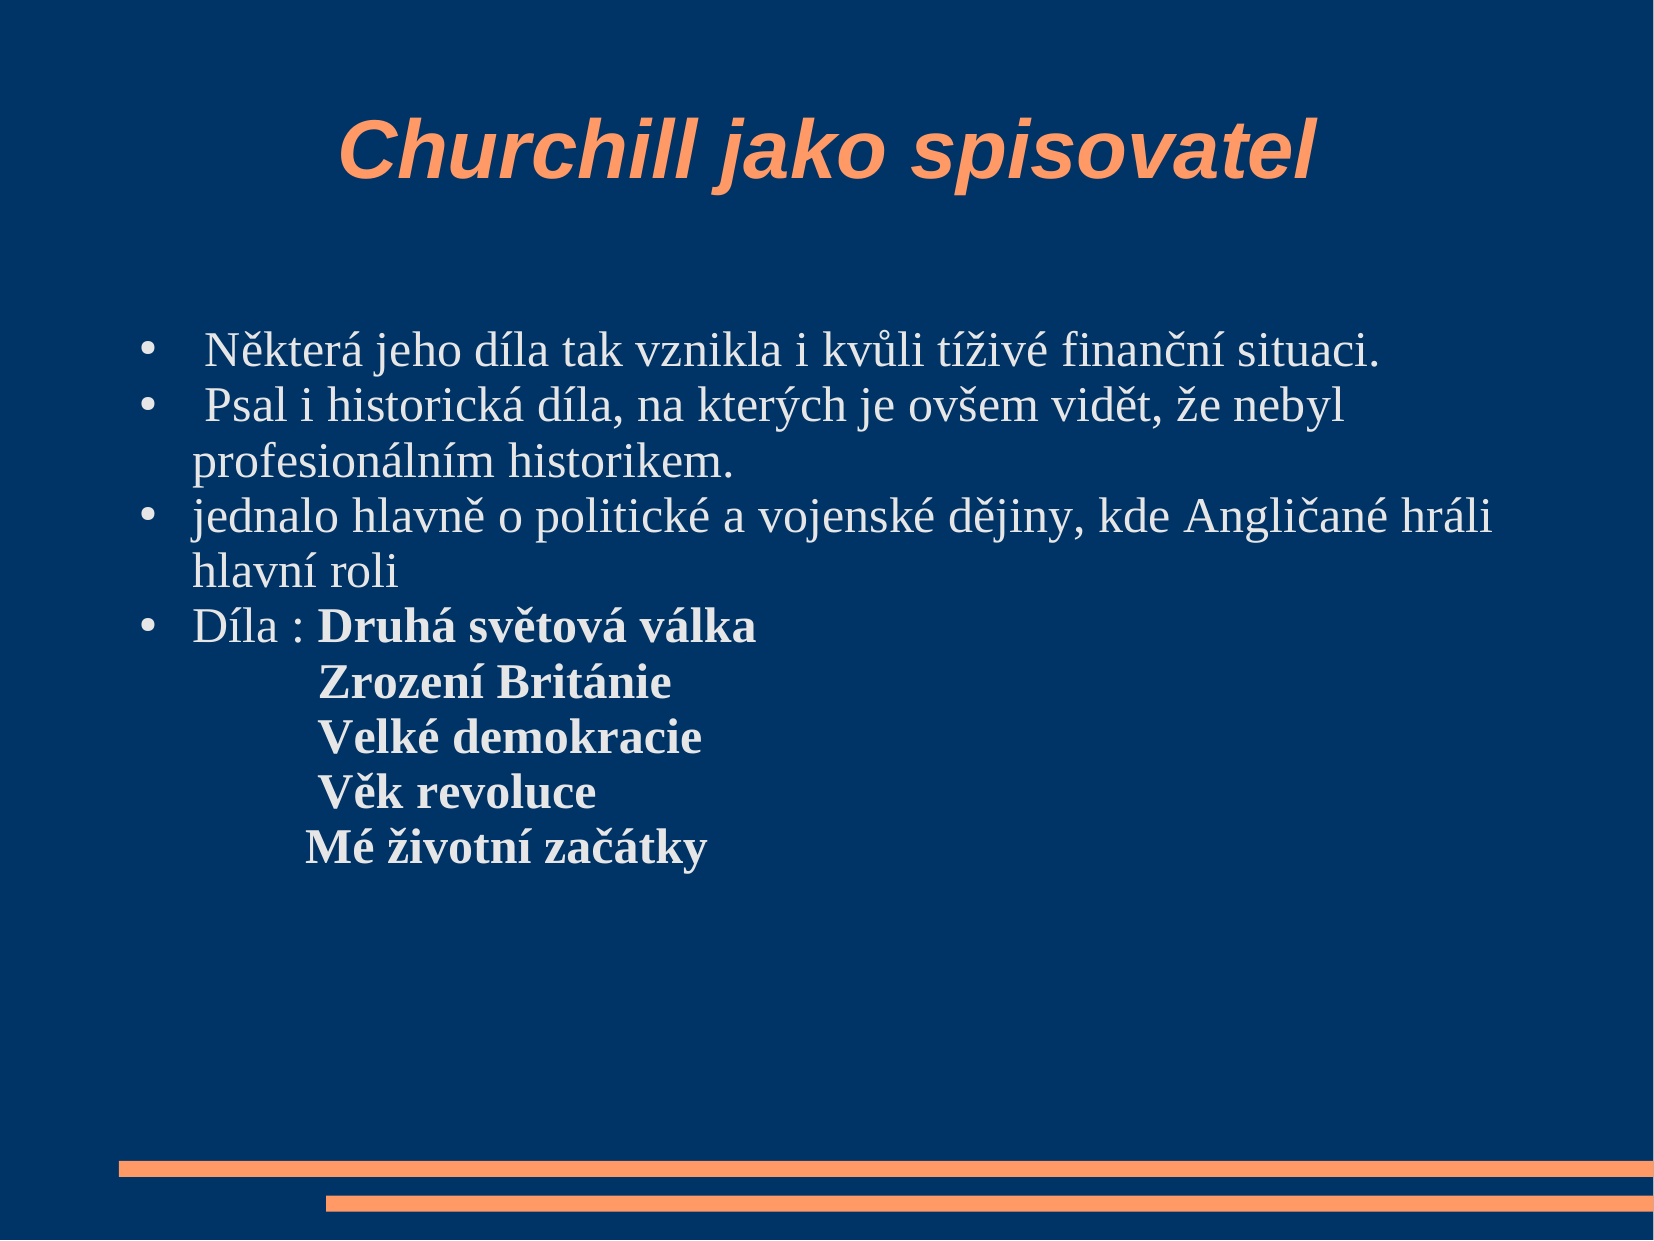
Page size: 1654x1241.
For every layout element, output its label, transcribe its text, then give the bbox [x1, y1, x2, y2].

list Některá jeho díla tak vznikla i kvůli tíživé finanční situaci. Psal i historická díla, na kterých je ovšem vidět, že nebyl profesionálním historikem. jednalo hlavně o politické a vojenské dějiny, kde Angličané hráli hlavní roli Díla : Druhá světová válka Zrození Británie Velké demokracie Věk revoluce Mé životní začátky [121, 322, 1561, 1132]
title Churchill jako spisovatel [121, 46, 1534, 254]
